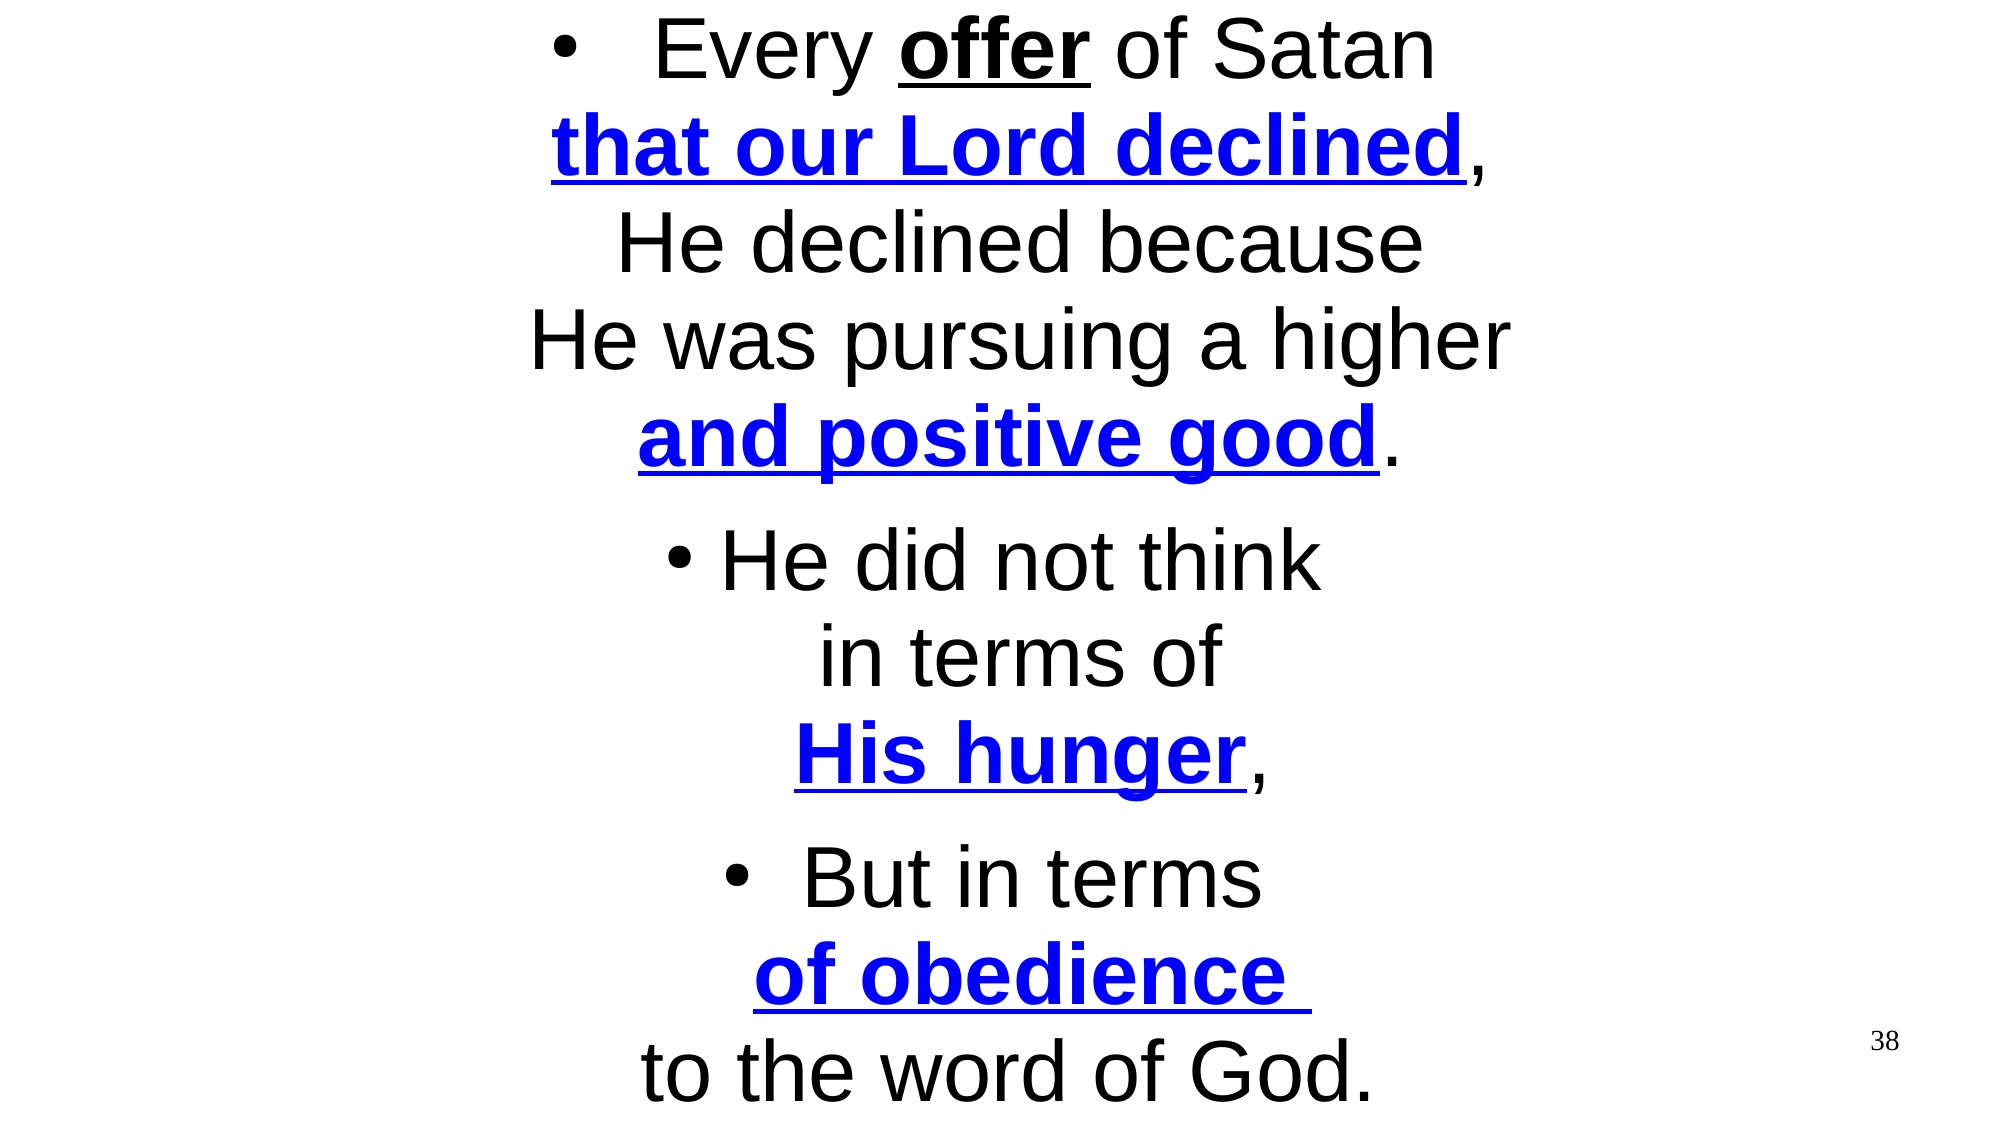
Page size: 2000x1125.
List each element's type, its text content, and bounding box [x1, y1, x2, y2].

list Every offer of Satan that our Lord declined, He declined because He was pursuing a higher and positive good. He did not think in terms of His hunger, But in terms of obedience to the word of God. [0, 0, 1996, 1123]
